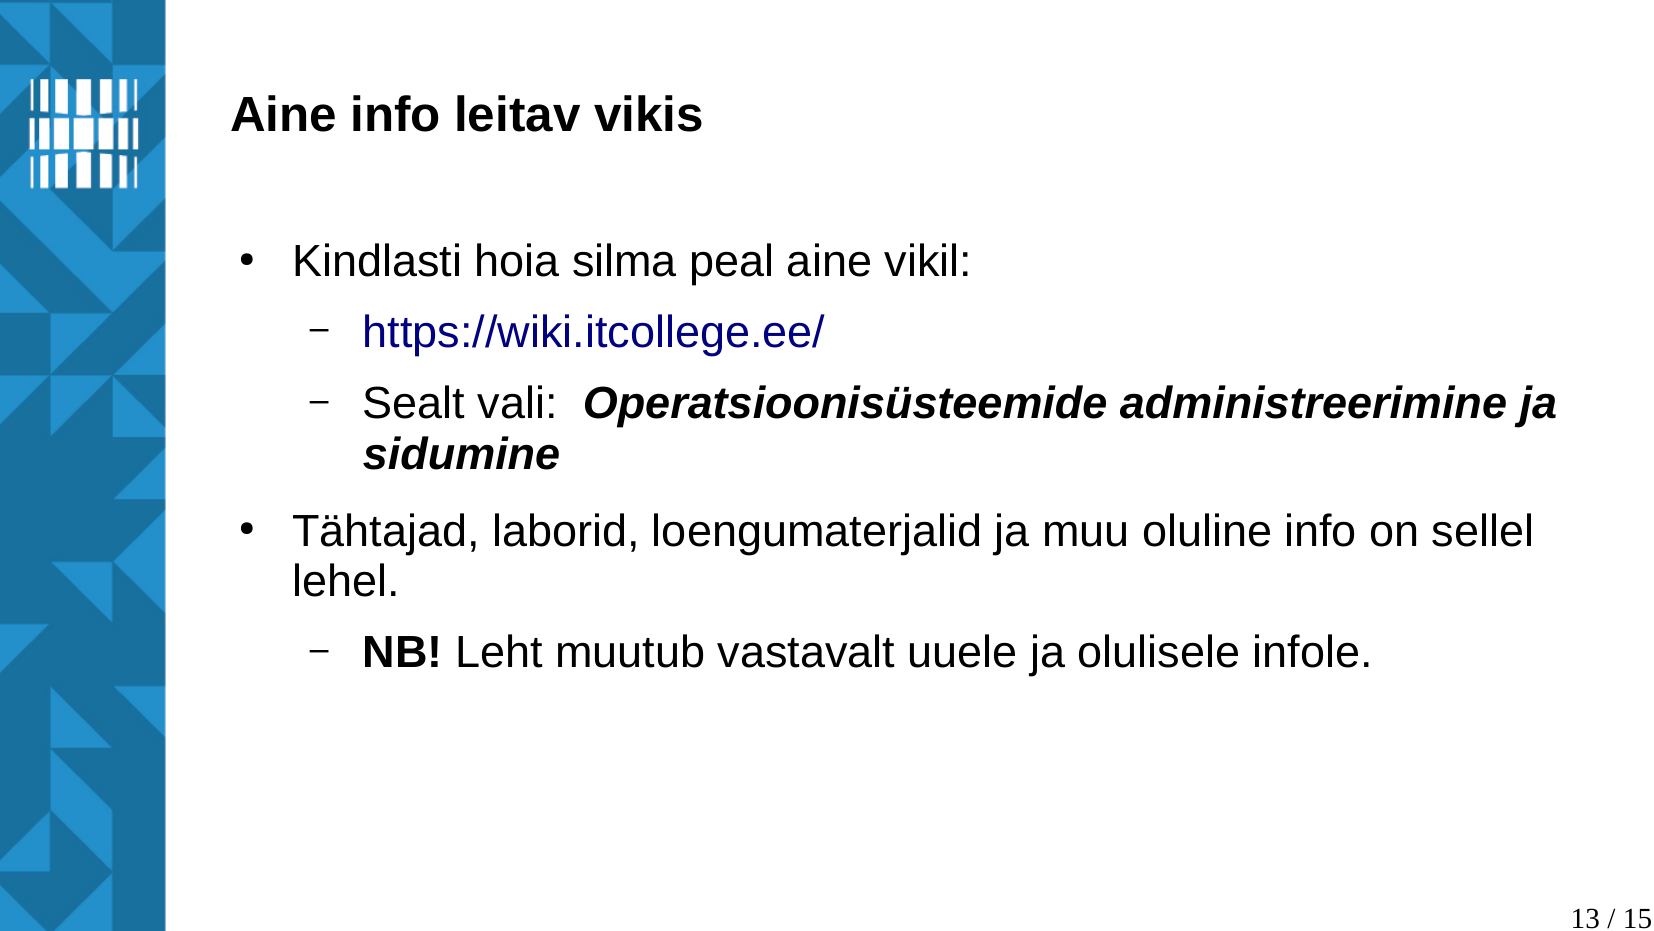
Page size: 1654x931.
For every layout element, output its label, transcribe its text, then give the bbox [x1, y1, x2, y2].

list Kindlasti hoia silma peal aine vikil: https://wiki.itcollege.ee/ Sealt vali: Operatsioonisüsteemide administreerimine ja sidumine Tähtajad, laborid, loengumaterjalid ja muu oluline info on sellel lehel. NB! Leht muutub vastavalt uuele ja olulisele infole. [221, 235, 1565, 745]
title Aine info leitav vikis [230, 37, 1595, 193]
